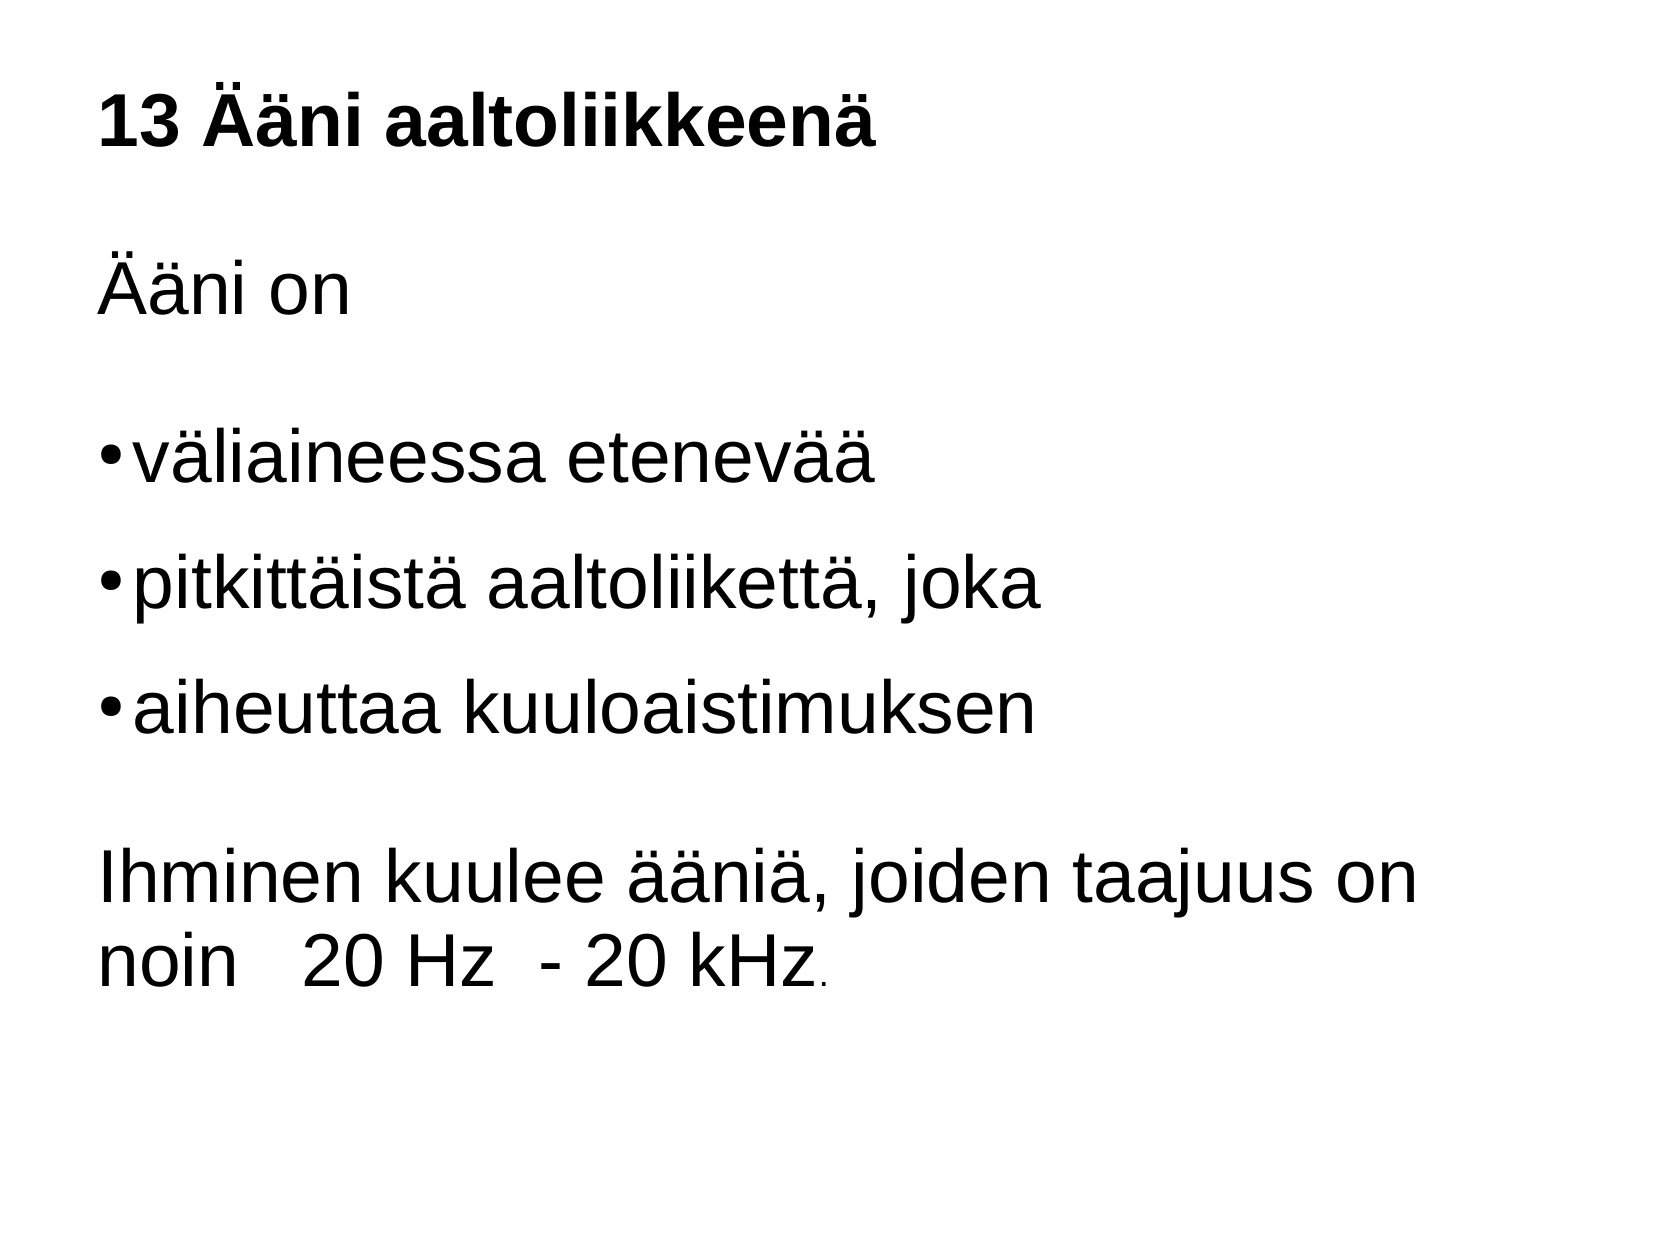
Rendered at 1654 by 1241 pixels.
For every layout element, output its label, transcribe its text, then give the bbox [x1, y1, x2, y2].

text_box 13 Ääni aaltoliikkeenä Ääni on väliaineessa etenevää pitkittäistä aaltoliikettä, joka aiheuttaa kuuloaistimuksen Ihminen kuulee ääniä, joiden taajuus on noin 20 Hz - 20 kHz. [82, 70, 1571, 1010]
